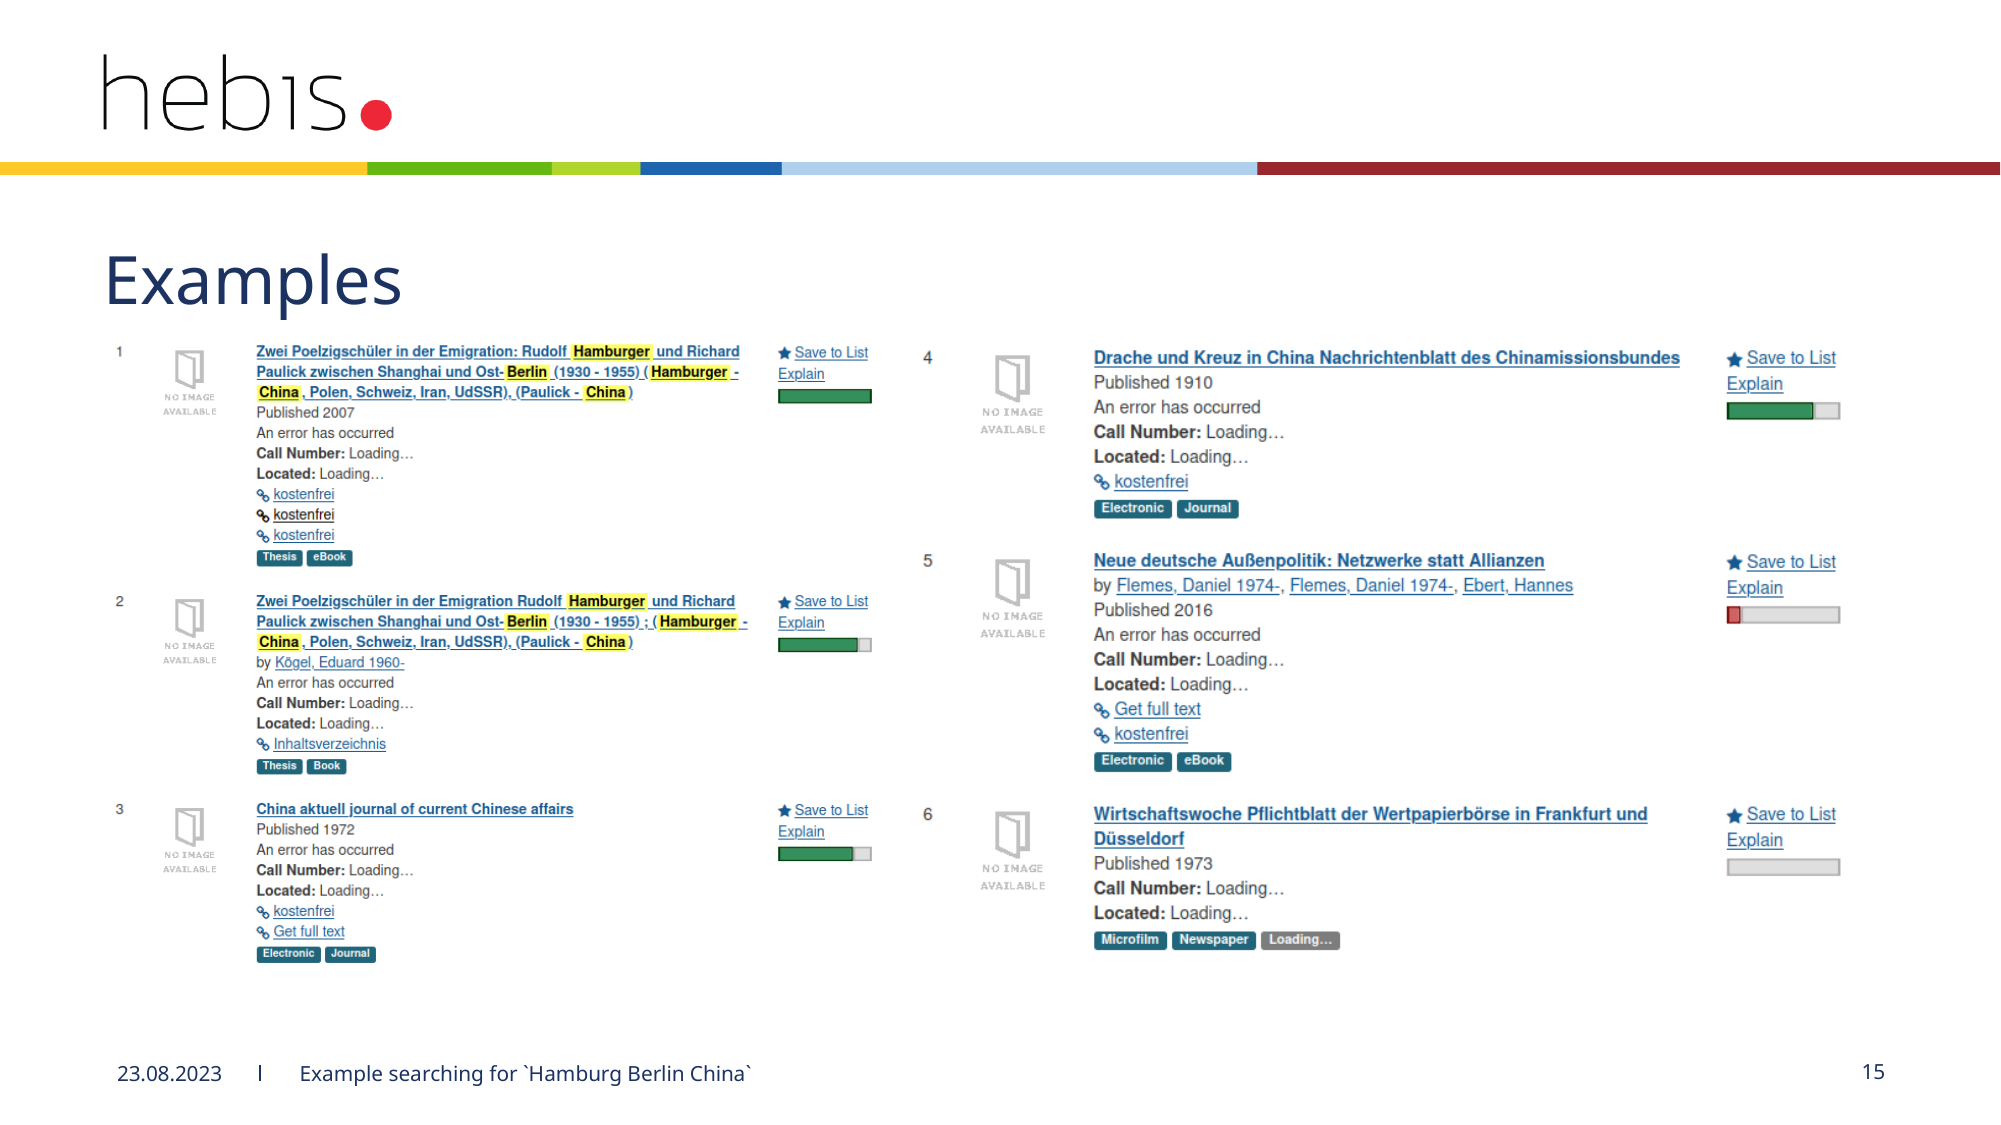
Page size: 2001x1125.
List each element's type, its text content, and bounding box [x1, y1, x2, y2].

slide_number <number> [1694, 1042, 1900, 1103]
picture [0, 0, 2001, 248]
footer Example searching for `Hamburg Berlin China` [284, 1042, 1451, 1103]
picture [100, 330, 1890, 965]
list Examples [97, 242, 1581, 313]
slide_number 23.08.2023 [102, 1042, 271, 1103]
